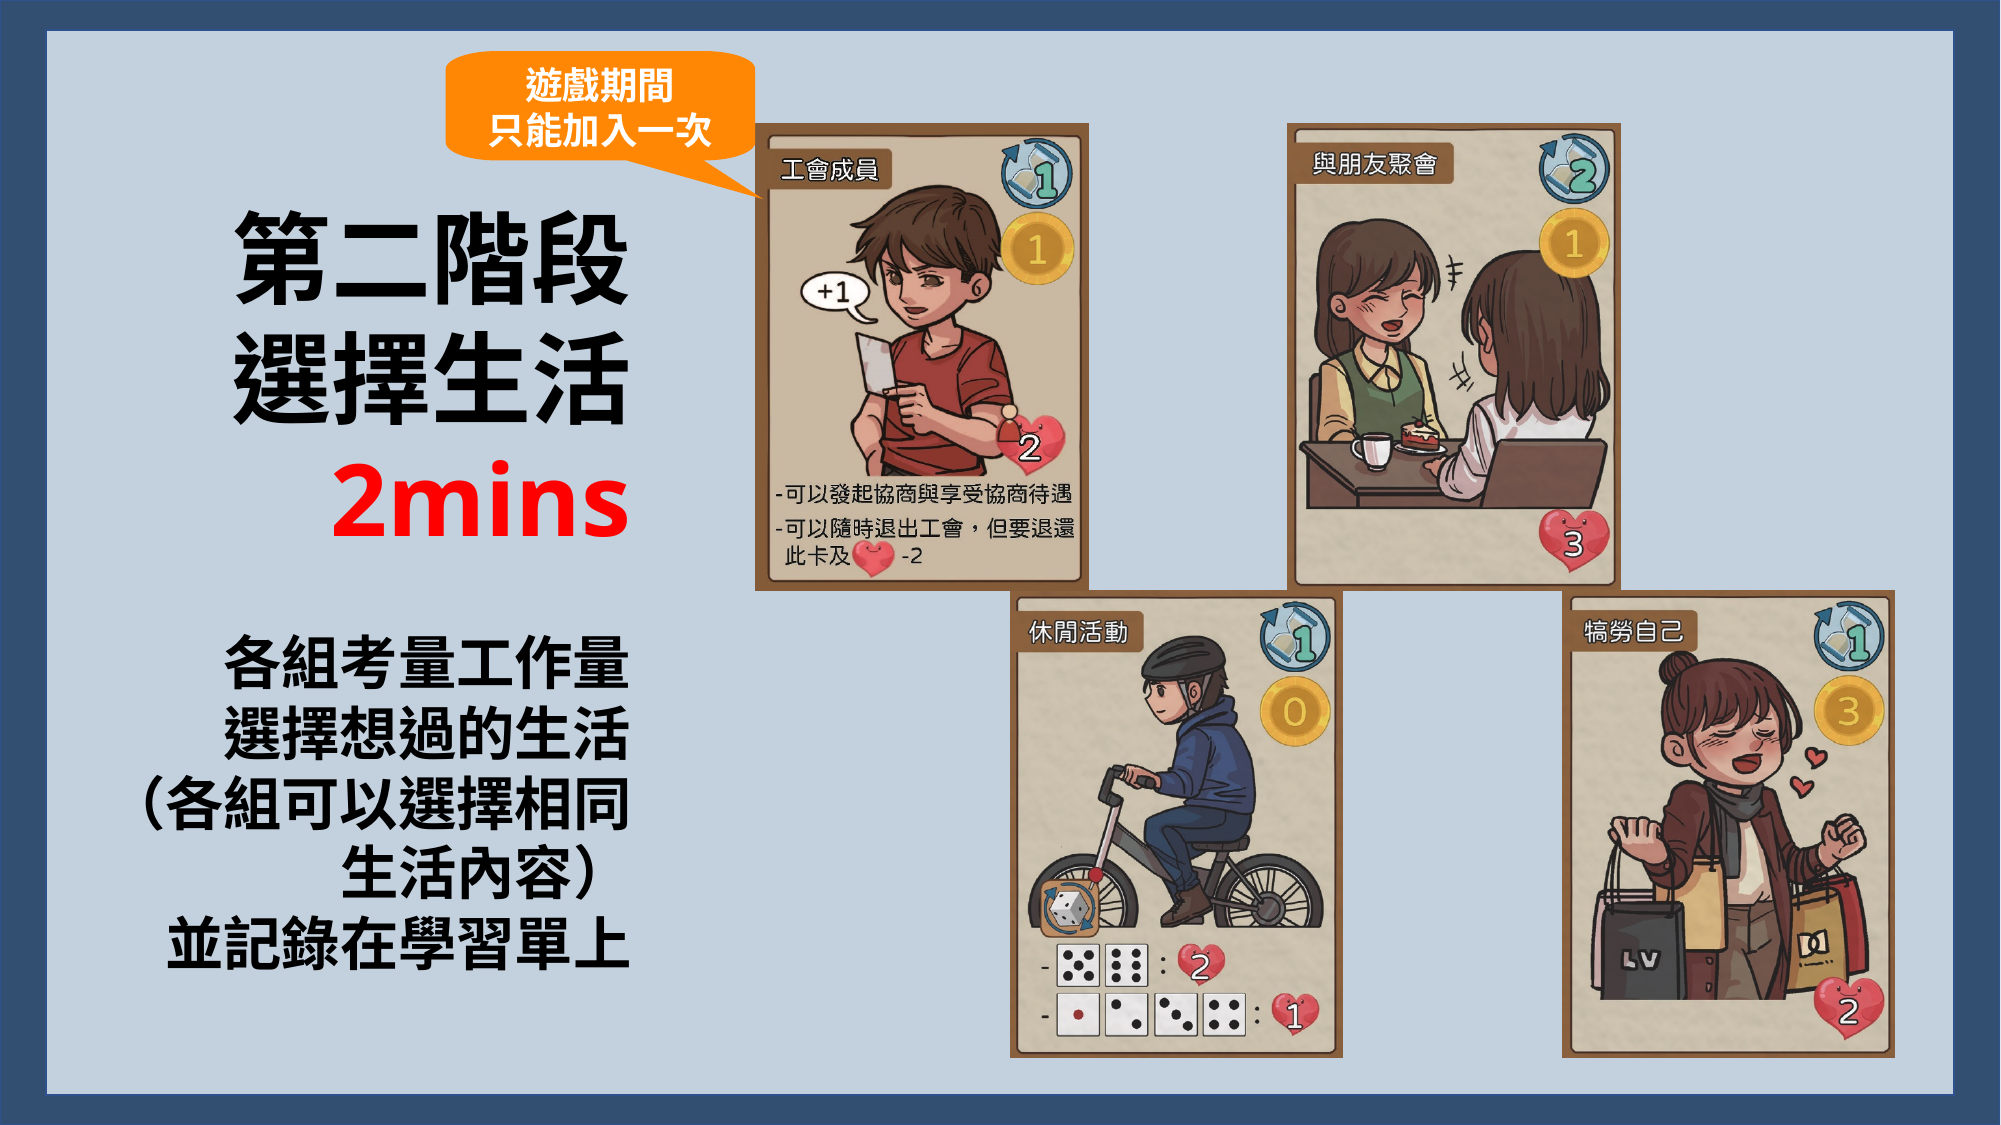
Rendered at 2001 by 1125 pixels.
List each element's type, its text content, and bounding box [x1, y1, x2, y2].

picture [755, 124, 1895, 1058]
text_box 第二階段 選擇生活 2mins 各組考量工作量 選擇想過的生活 （各組可以選擇相同生活內容） 並記錄在學習單上 [92, 189, 668, 984]
text_box 遊戲期間 只能加入一次 [445, 51, 764, 200]
